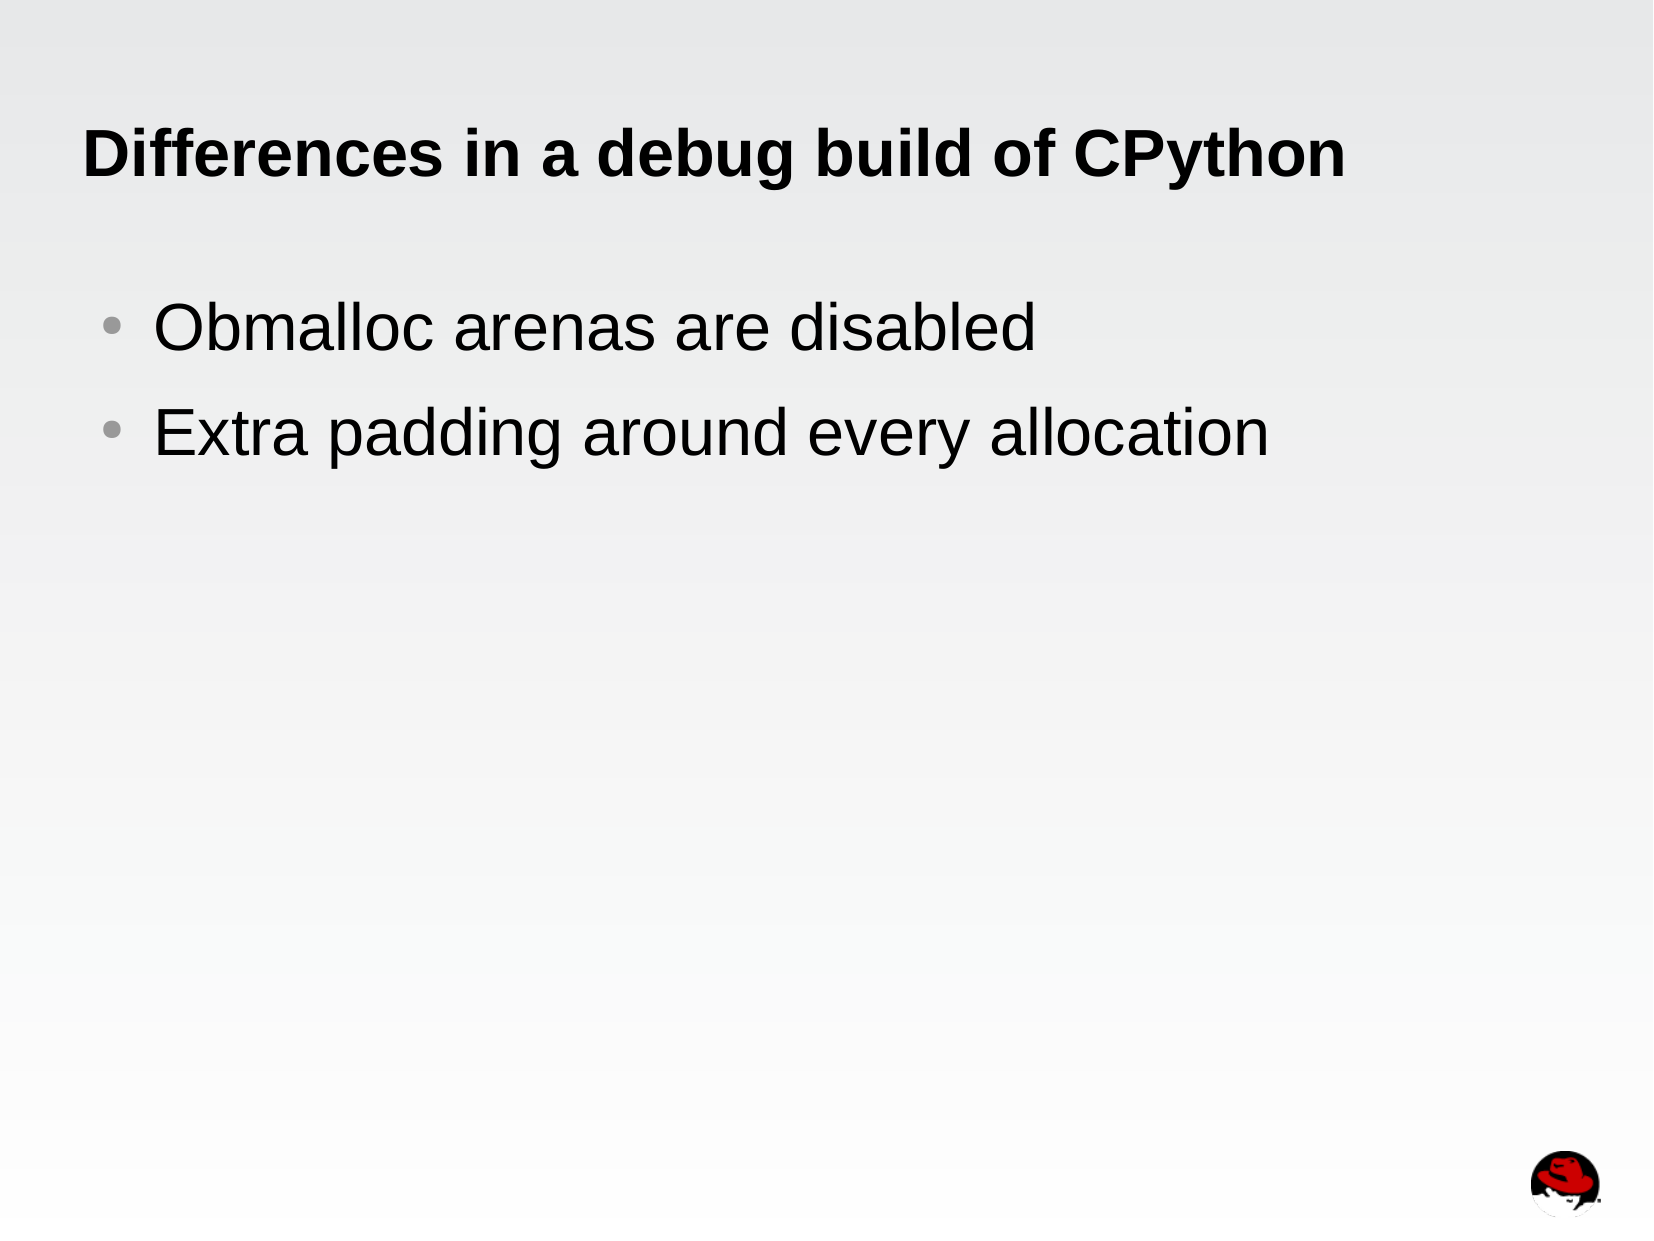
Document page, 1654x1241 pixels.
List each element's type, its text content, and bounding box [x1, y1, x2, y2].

title Differences in a debug build of CPython [82, 56, 1571, 250]
list Obmalloc arenas are disabled Extra padding around every allocation [82, 290, 1571, 1095]
picture [0, 0, 1654, 1241]
